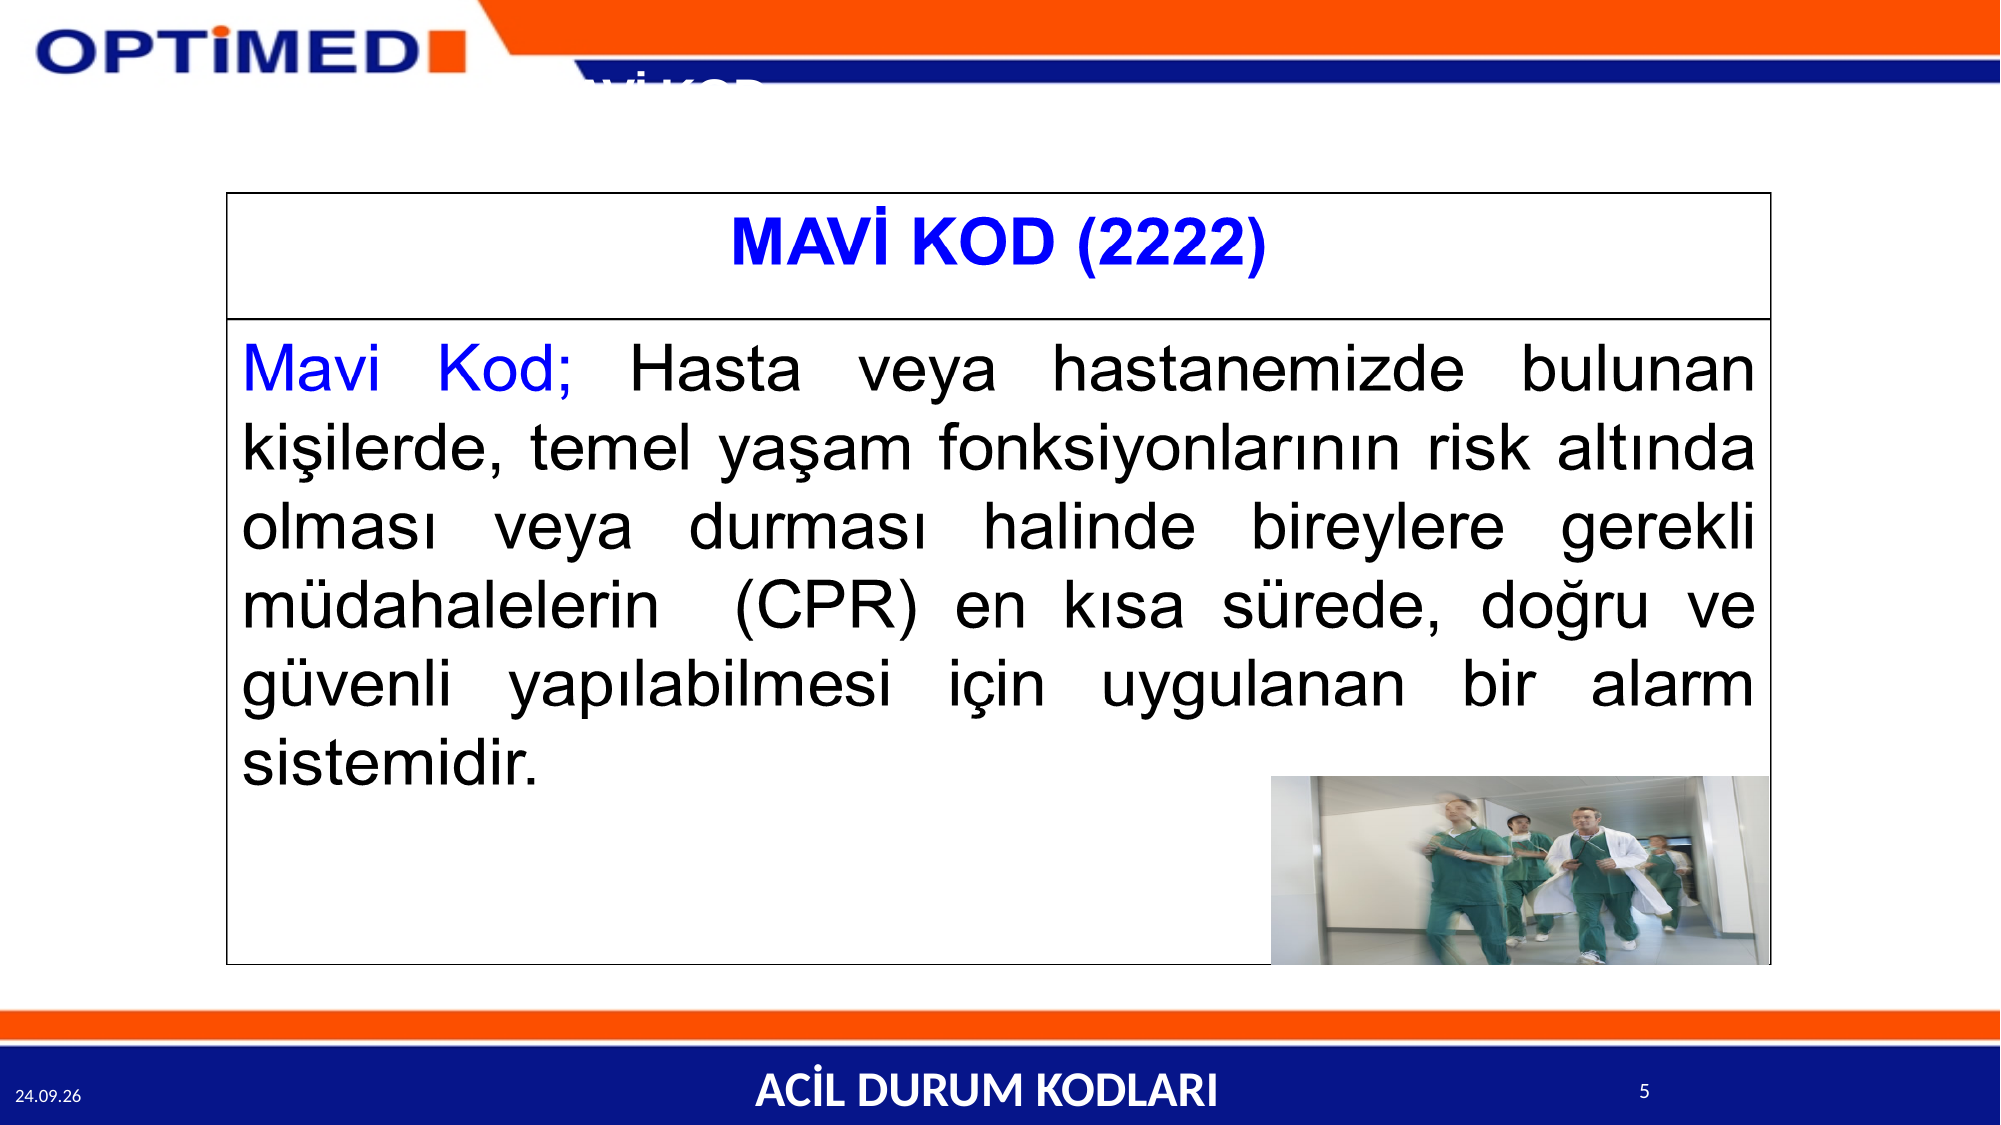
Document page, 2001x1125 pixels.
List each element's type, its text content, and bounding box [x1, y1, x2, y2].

title MAVİ KOD [515, 7, 1961, 62]
picture [0, 0, 2000, 1125]
text_box 12.10.2021 [0, 1065, 350, 1125]
text_box [0, 196, 1977, 1120]
text_box ACİL DURUM KODLARI [350, 1049, 1625, 1125]
